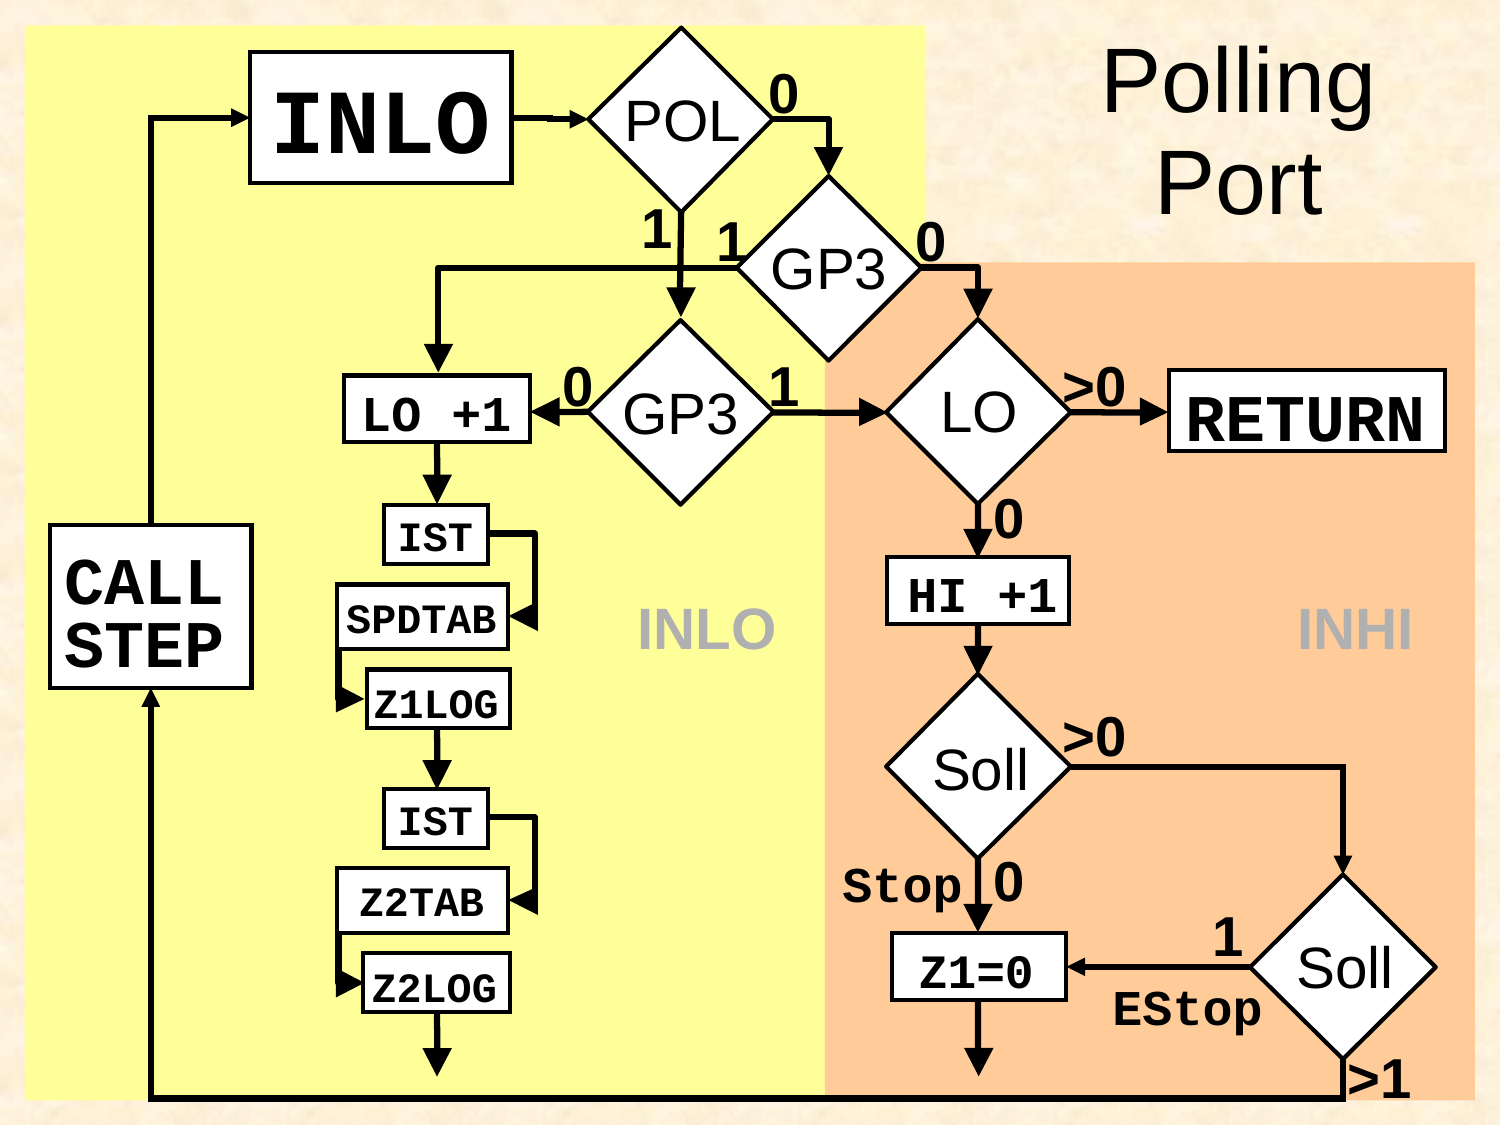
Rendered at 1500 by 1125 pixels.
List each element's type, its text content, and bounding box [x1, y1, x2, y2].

text_box 1 [716, 204, 748, 273]
text_box 0 [915, 204, 947, 273]
title Polling Port [977, 0, 1500, 264]
text_box HI +1 [907, 562, 1058, 623]
text_box 0 [562, 350, 594, 418]
text_box CALL [115, 593, 133, 601]
text_box IST [397, 793, 473, 844]
text_box Z1=0 [918, 940, 1034, 999]
text_box Soll [931, 732, 1030, 803]
text_box CALL [119, 568, 129, 586]
text_box 0 [993, 482, 1026, 551]
text_box Stop [842, 852, 963, 913]
text_box POL [624, 83, 742, 154]
text_box Z1LOG [373, 677, 499, 728]
text_box Soll [1296, 929, 1394, 1000]
text_box CALL [64, 537, 225, 601]
text_box INHI [1297, 591, 1415, 662]
text_box EStop [1112, 974, 1263, 1036]
text_box INLO [270, 61, 491, 172]
text_box SPDTAB [346, 591, 497, 642]
text_box Z2LOG [371, 960, 497, 1012]
text_box INLO [637, 591, 777, 662]
text_box >0 [1062, 699, 1127, 764]
picture [0, 0, 1500, 1125]
text_box 1 [1212, 900, 1244, 964]
text_box RETURN [1185, 374, 1426, 455]
text_box 1 [641, 192, 673, 260]
text_box IST [397, 510, 473, 561]
text_box GP3 [770, 230, 888, 301]
text_box [24, 25, 1475, 1101]
text_box GP3 [622, 376, 740, 447]
text_box STEP [64, 601, 225, 682]
text_box 0 [768, 57, 801, 126]
text_box 0 [993, 845, 1026, 913]
text_box >0 [1062, 350, 1127, 418]
text_box >1 [1347, 1042, 1413, 1111]
text_box Z2TAB [359, 874, 485, 925]
text_box LO +1 [361, 381, 512, 442]
text_box LO [940, 374, 1019, 445]
text_box 1 [768, 350, 801, 418]
